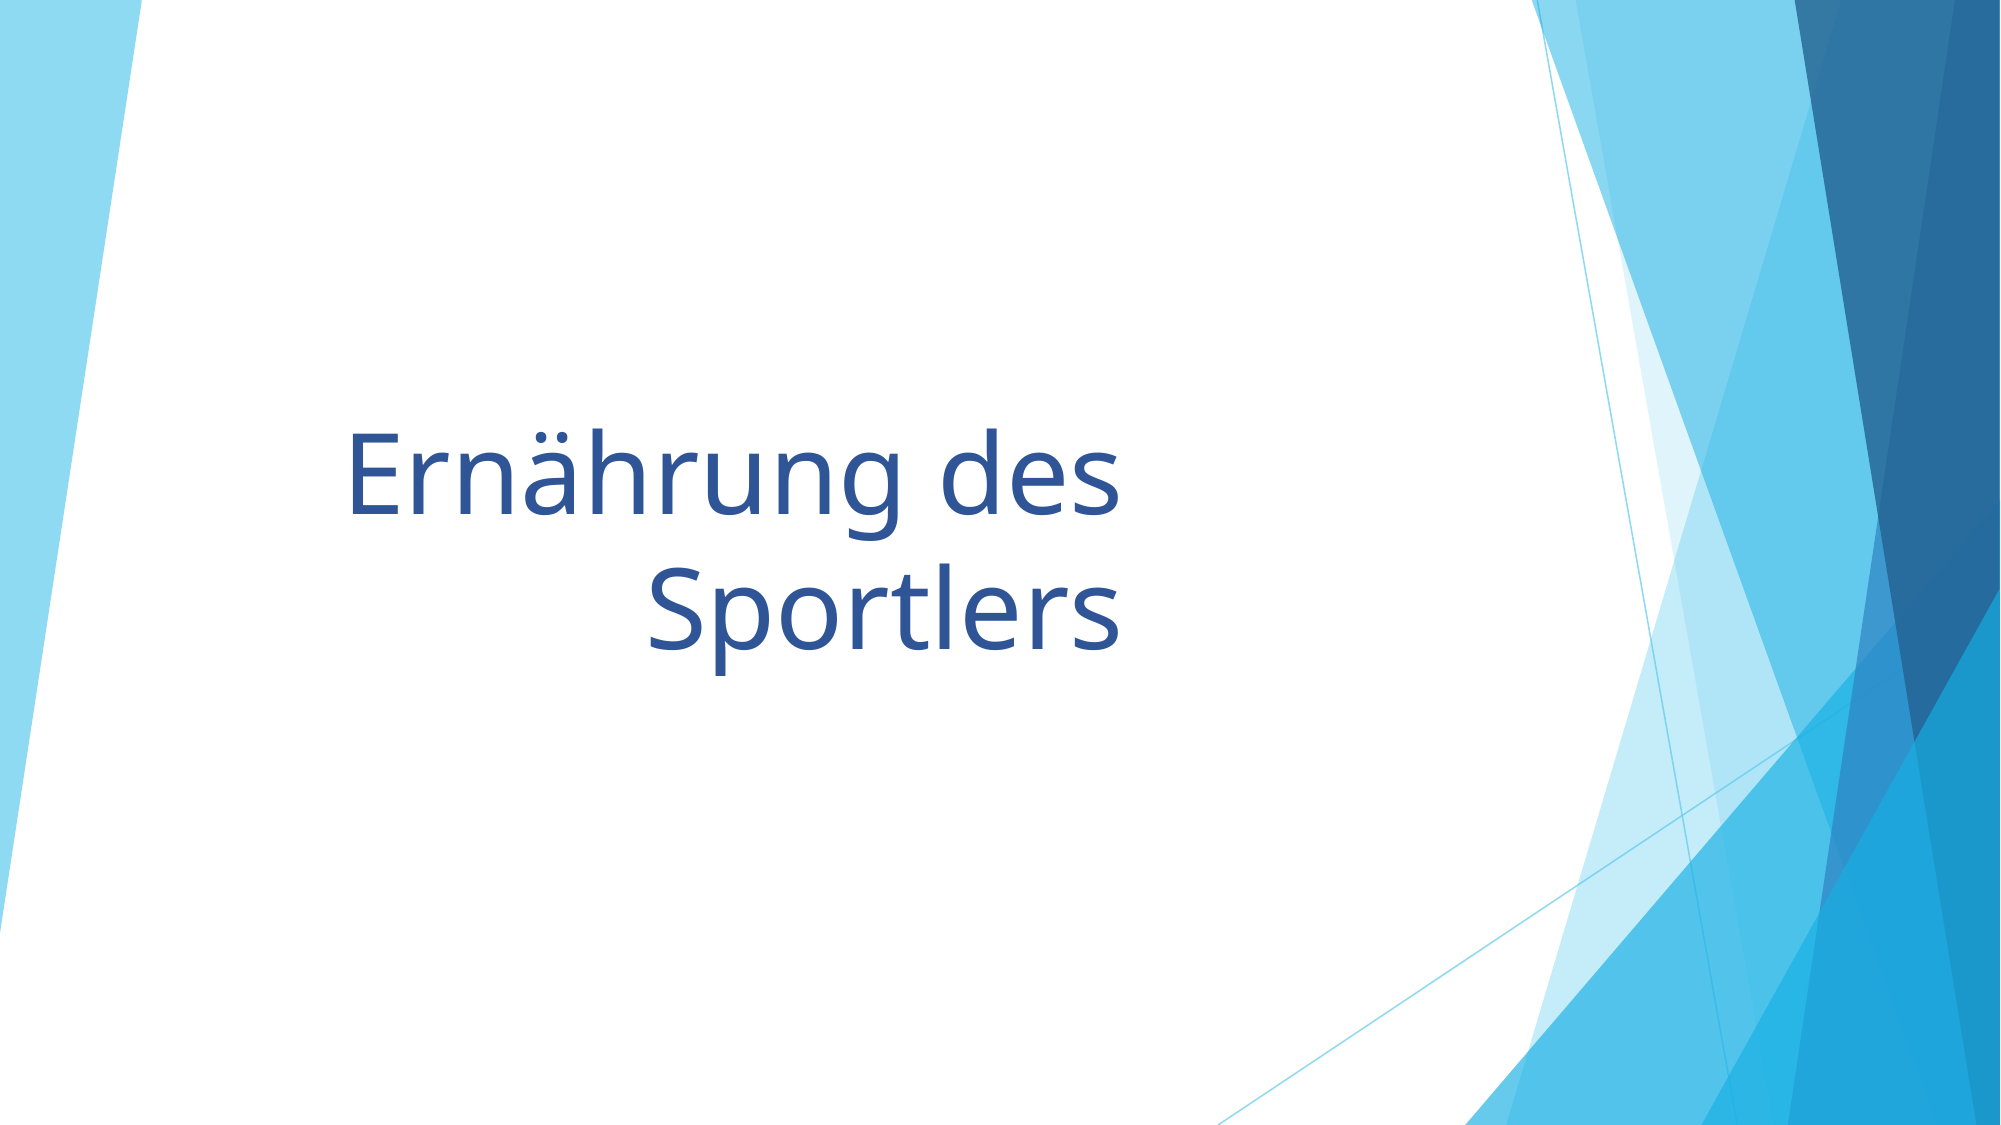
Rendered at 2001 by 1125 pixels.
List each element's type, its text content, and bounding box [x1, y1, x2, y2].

title Ernährung des Sportlers [327, 394, 1602, 665]
